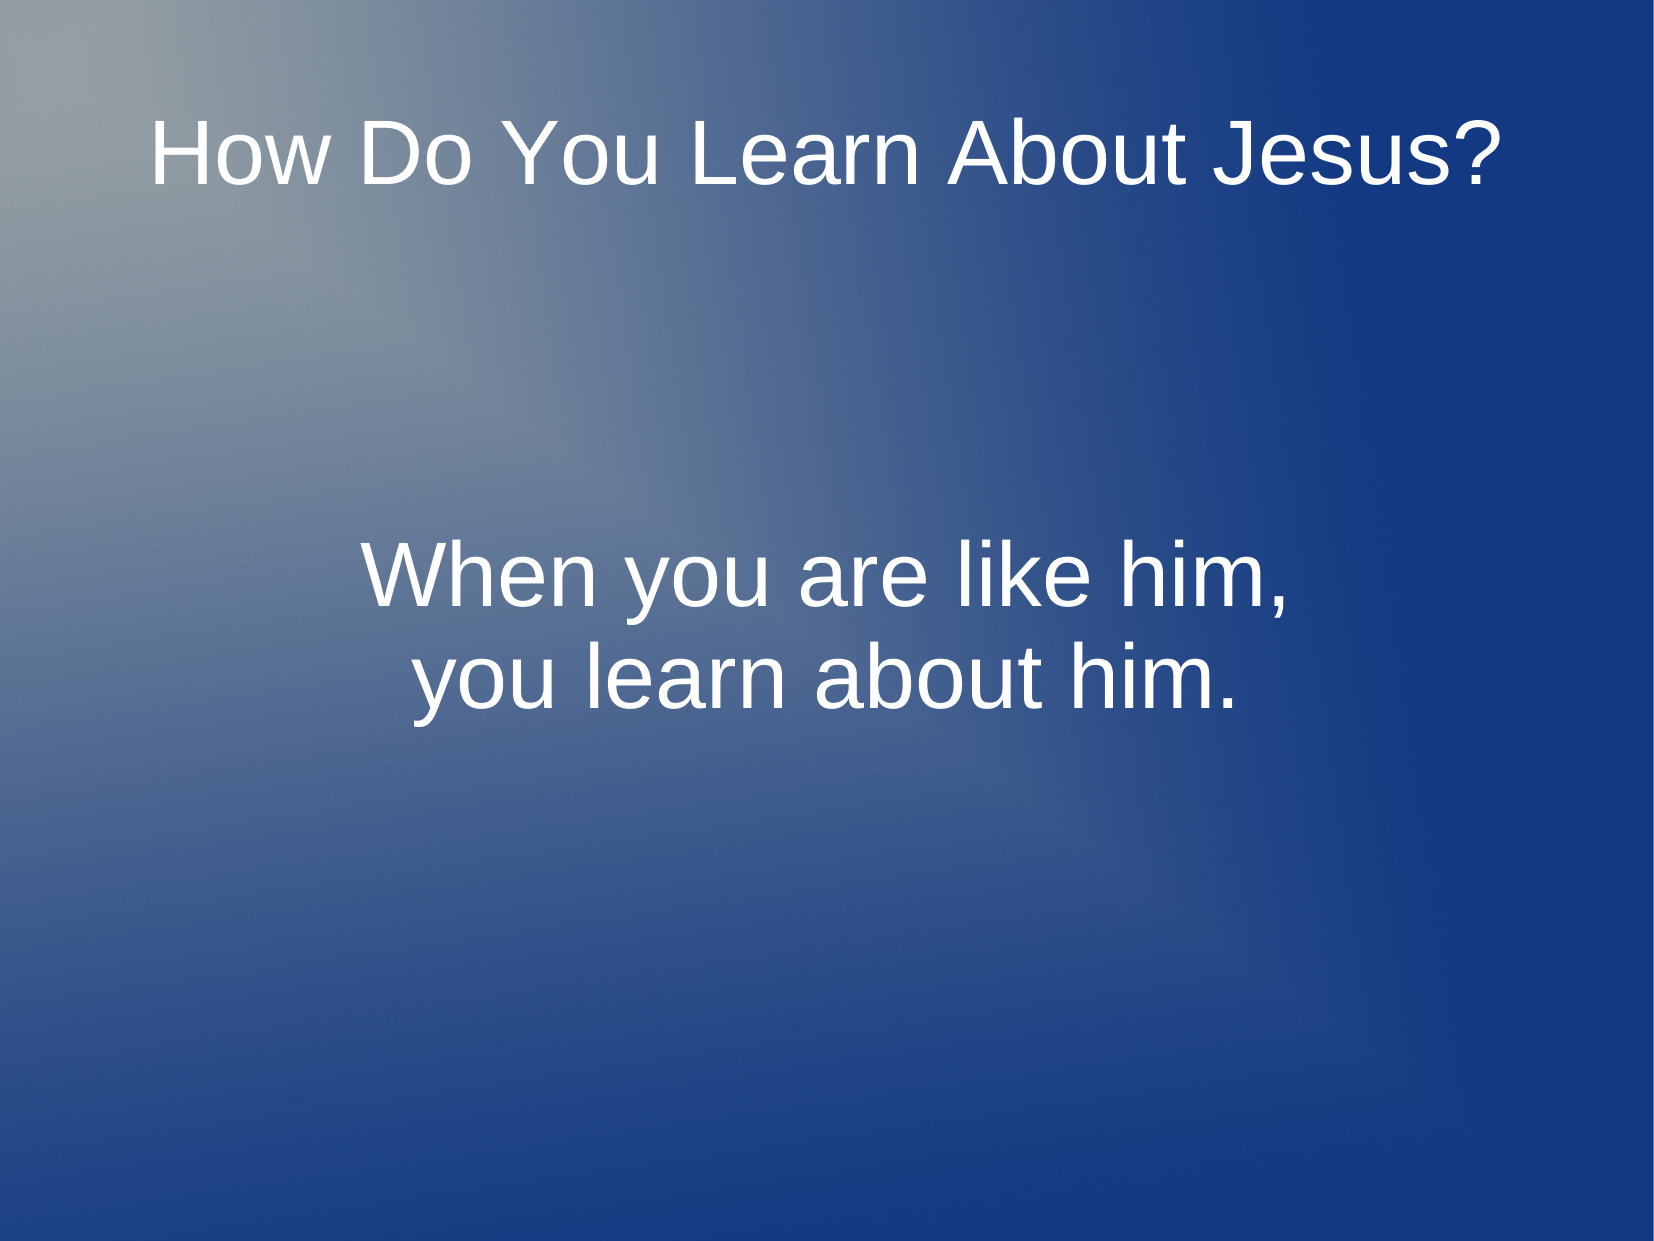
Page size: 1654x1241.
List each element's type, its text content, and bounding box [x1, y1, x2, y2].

subtitle When you are like him, you learn about him. [82, 150, 1571, 1102]
title How Do You Learn About Jesus? [82, 56, 1571, 150]
picture [0, 0, 1654, 1241]
